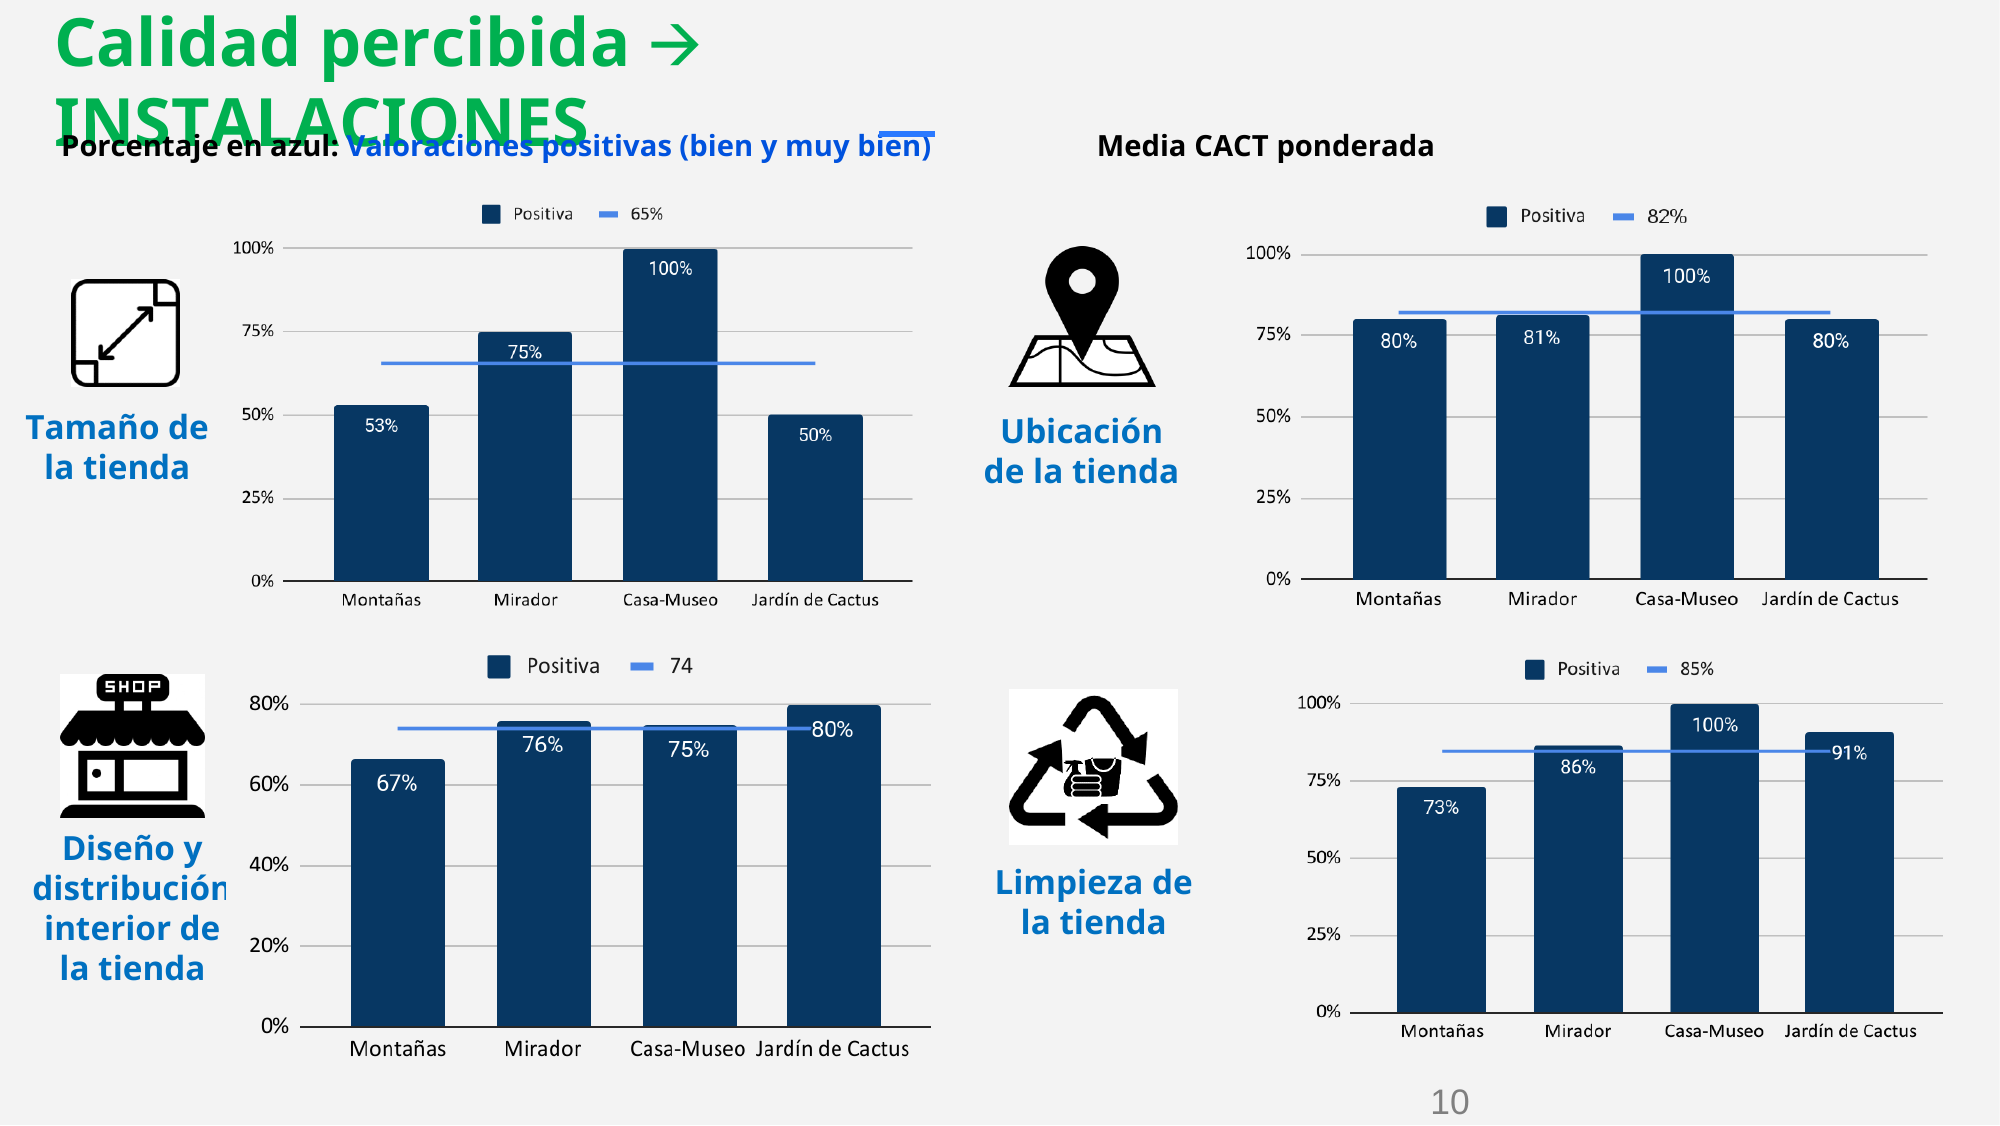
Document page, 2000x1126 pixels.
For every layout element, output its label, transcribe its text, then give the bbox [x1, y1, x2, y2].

text_box <número> [1412, 1069, 1880, 1126]
picture [209, 182, 953, 1083]
picture [1008, 246, 1156, 387]
picture [1009, 689, 1178, 845]
picture [71, 279, 180, 387]
text_box Calidad percibida 🡪 INSTALACIONES [54, 0, 1225, 120]
text_box Tamaño de la tienda [8, 398, 209, 495]
text_box Ubicación de la tienda [964, 402, 1199, 495]
text_box Limpieza de la tienda [976, 853, 1211, 950]
text_box Porcentaje en azul: Valoraciones positivas (bien y muy bien) Media CACT ponderada [16, 127, 1984, 176]
text_box Diseño y distribución interior de la tienda [15, 819, 226, 997]
picture [1275, 638, 1963, 1063]
picture [60, 674, 205, 818]
picture [1223, 182, 1950, 632]
